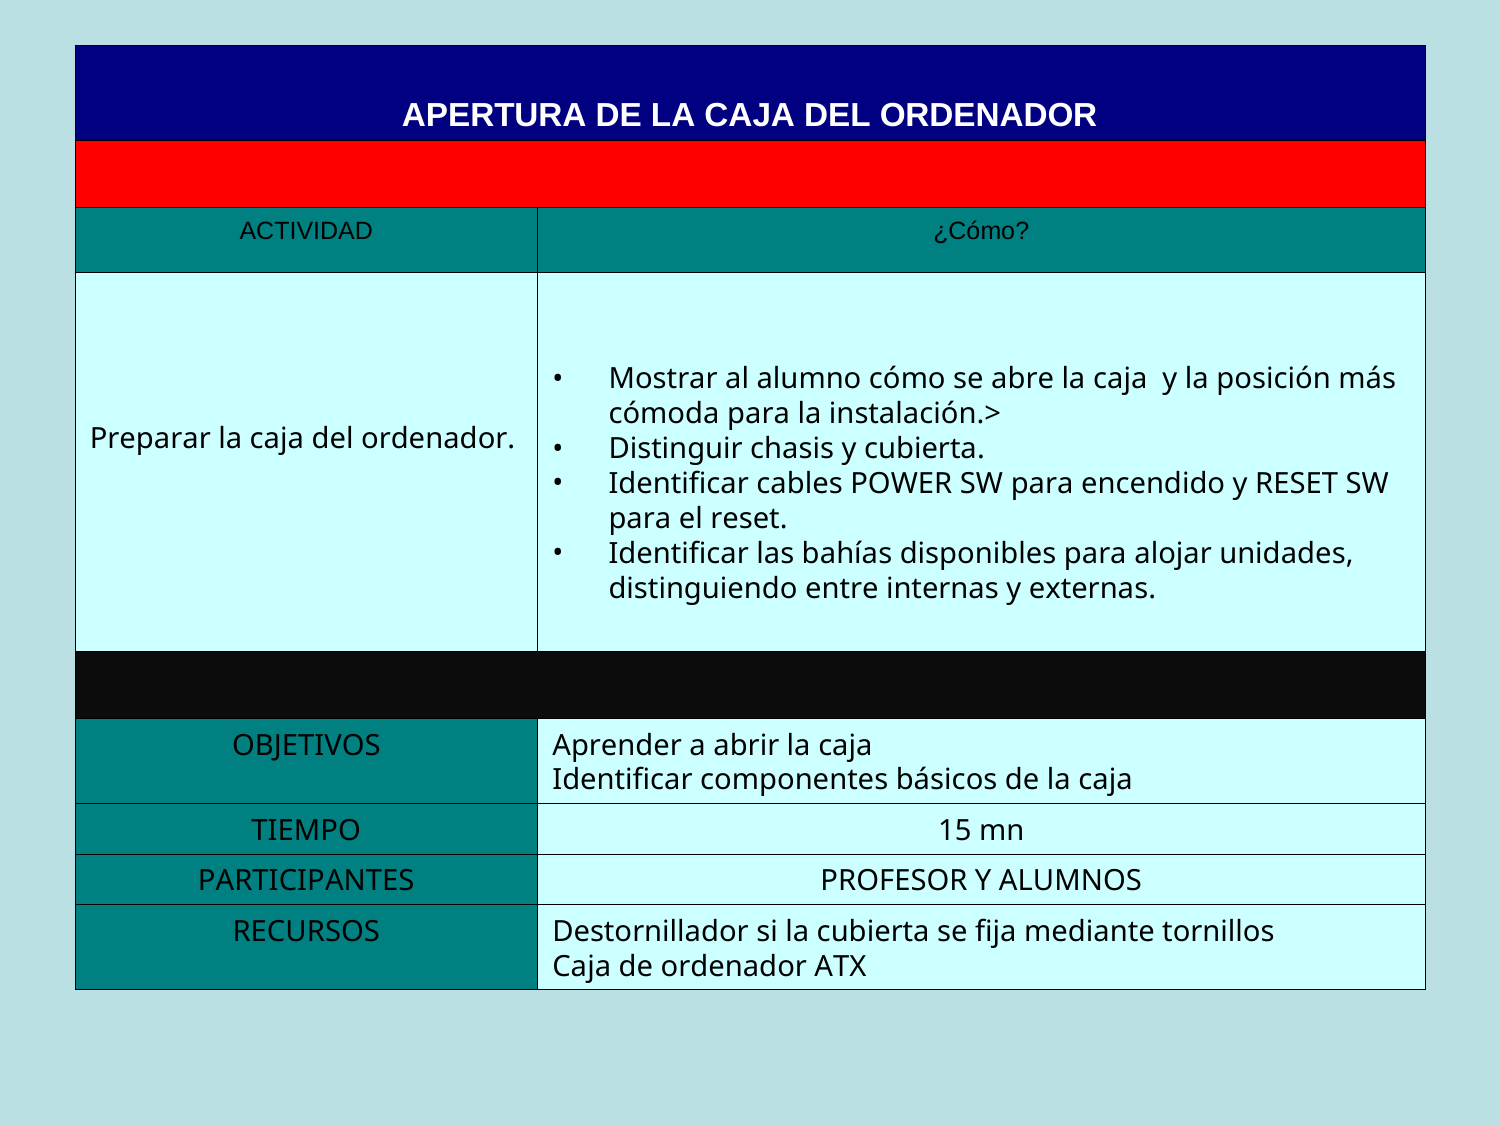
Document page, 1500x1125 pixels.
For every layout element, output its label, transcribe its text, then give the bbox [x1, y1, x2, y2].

table_cell RECURSOS [76, 905, 537, 989]
table_header APERTURA DE LA CAJA DEL ORDENADOR [76, 46, 1425, 140]
table_cell Preparar la caja del ordenador. [76, 273, 537, 651]
table_cell [76, 141, 1425, 207]
table_cell [76, 652, 1425, 718]
table_cell PARTICIPANTES [76, 855, 537, 904]
table_cell Mostrar al alumno cómo se abre la caja y la posición más cómoda para la instalación.> Distinguir chasis y cubierta. Identificar cables POWER SW para encendido y RESET SW para el reset. Identificar las bahías disponibles para alojar unidades, distinguiendo entre internas y externas. [538, 273, 1425, 651]
table_cell ACTIVIDAD [76, 208, 537, 272]
table_cell 15 mn [538, 804, 1425, 854]
table_cell Destornillador si la cubierta se fija mediante tornillos Caja de ordenador ATX [538, 905, 1425, 989]
table_cell TIEMPO [76, 804, 537, 854]
table_cell PROFESOR Y ALUMNOS [538, 855, 1425, 904]
table_cell Aprender a abrir la caja Identificar componentes básicos de la caja [538, 719, 1425, 803]
table_cell OBJETIVOS [76, 719, 537, 803]
table_cell ¿Cómo? [538, 208, 1425, 272]
